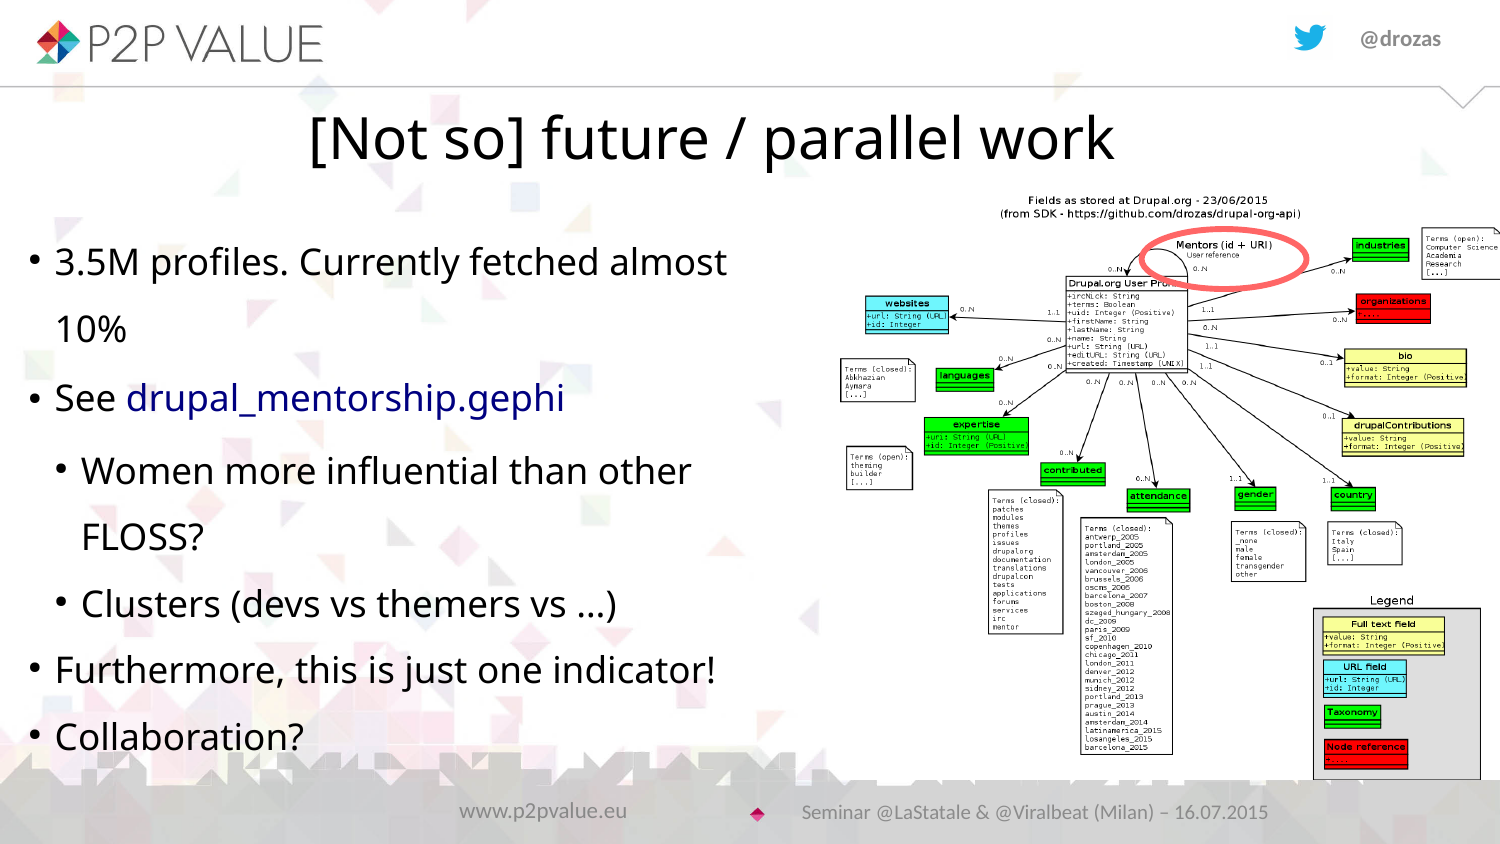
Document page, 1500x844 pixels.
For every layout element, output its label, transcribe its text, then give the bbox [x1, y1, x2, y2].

subtitle 3.5M profiles. Currently fetched almost 10% See drupal_mentorship.gephi Women more influential than other FLOSS? Clusters (devs vs themers vs …) Furthermore, this is just one indicator! Collaboration? [15, 210, 840, 766]
text_box @drozas [1333, 15, 1455, 60]
text_box www.p2pvalue.eu [453, 789, 672, 829]
text_box Seminar @LaStatale & @Viralbeat (Milan) – 16.07.2015 [788, 788, 1481, 834]
picture [0, 0, 1500, 844]
title [Not so] future / parallel work [60, 92, 1366, 181]
